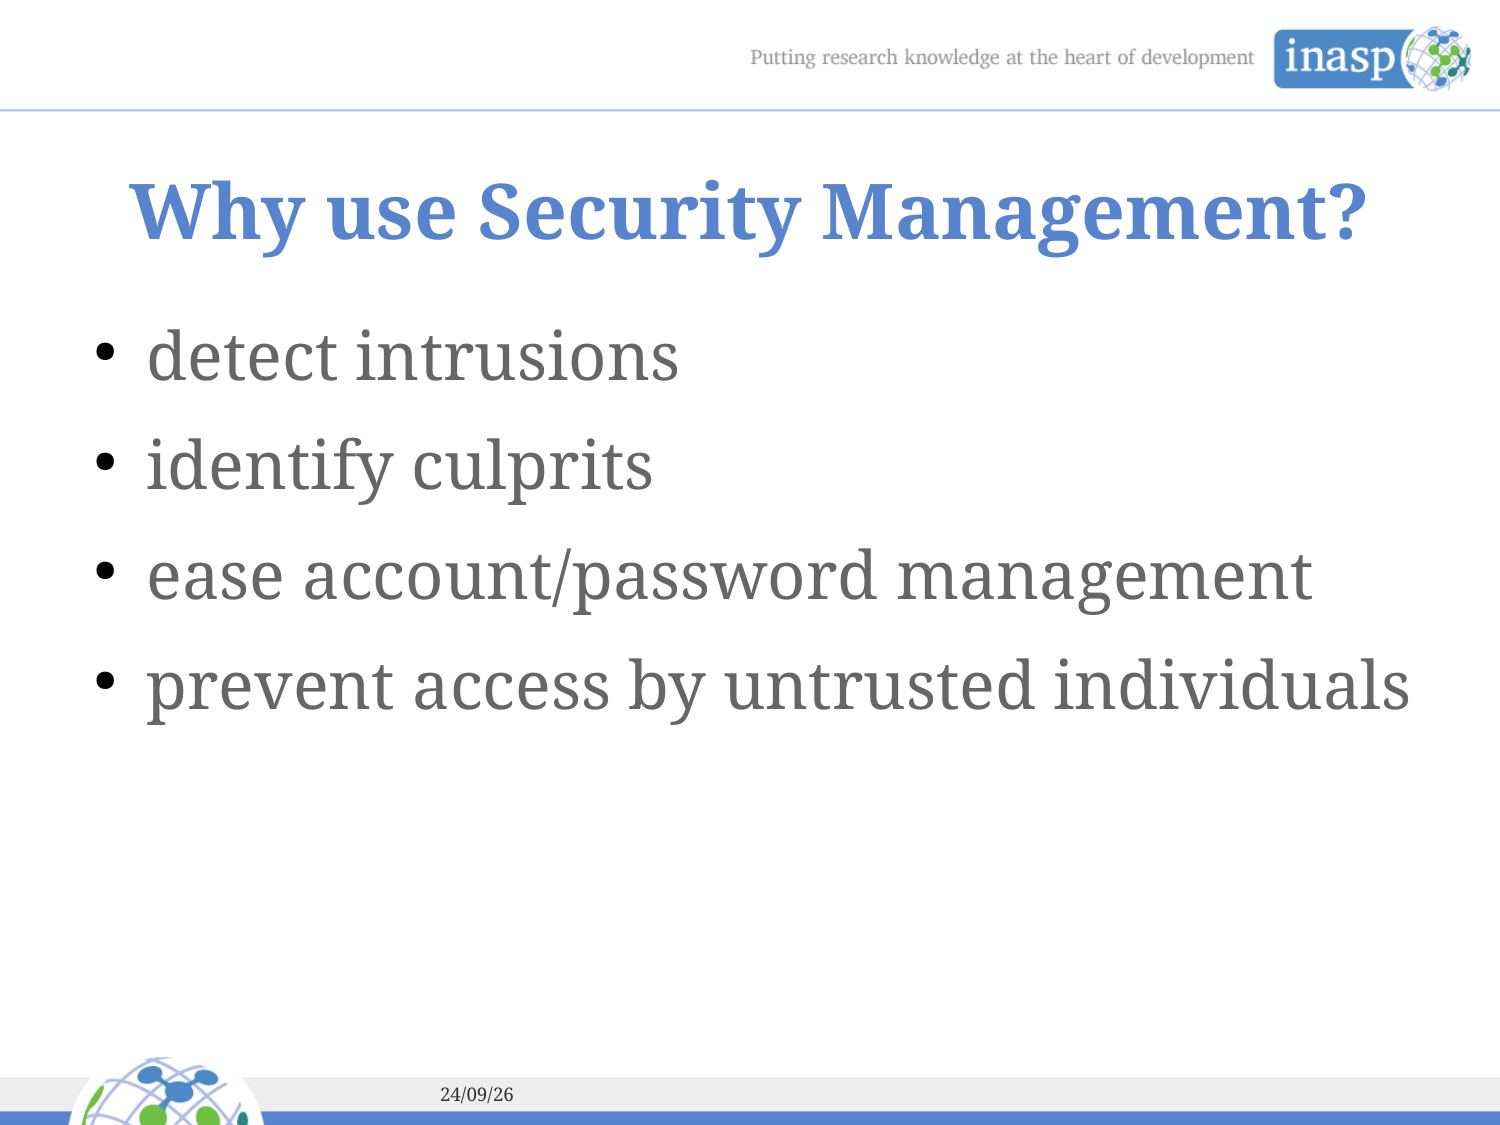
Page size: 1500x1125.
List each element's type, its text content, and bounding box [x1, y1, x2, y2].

list detect intrusions identify culprits ease account/password management prevent access by untrusted individuals [75, 313, 1426, 967]
title Why use Security Management? [75, 129, 1426, 313]
picture [0, 0, 1500, 1125]
